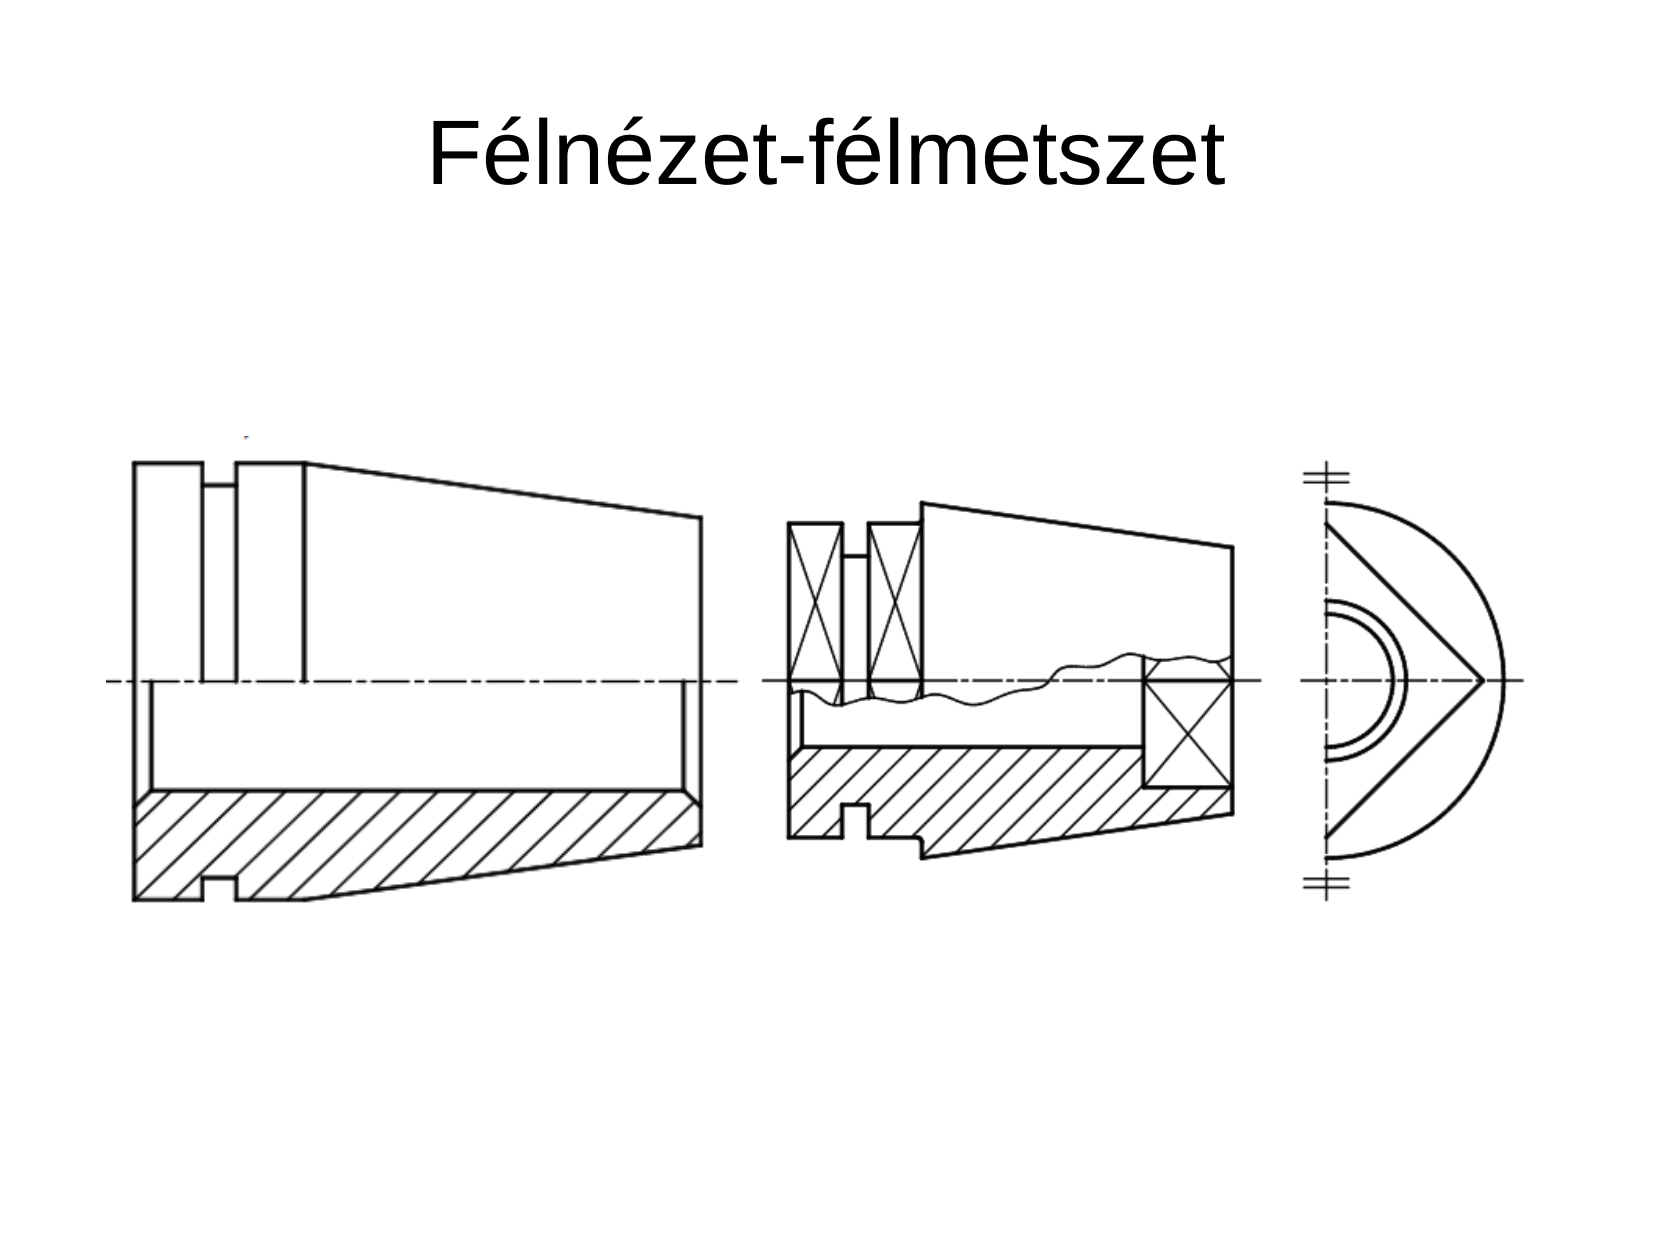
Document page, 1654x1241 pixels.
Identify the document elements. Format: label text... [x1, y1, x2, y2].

picture [759, 440, 1548, 945]
title Félnézet-félmetszet [82, 49, 1571, 257]
picture [106, 436, 756, 922]
